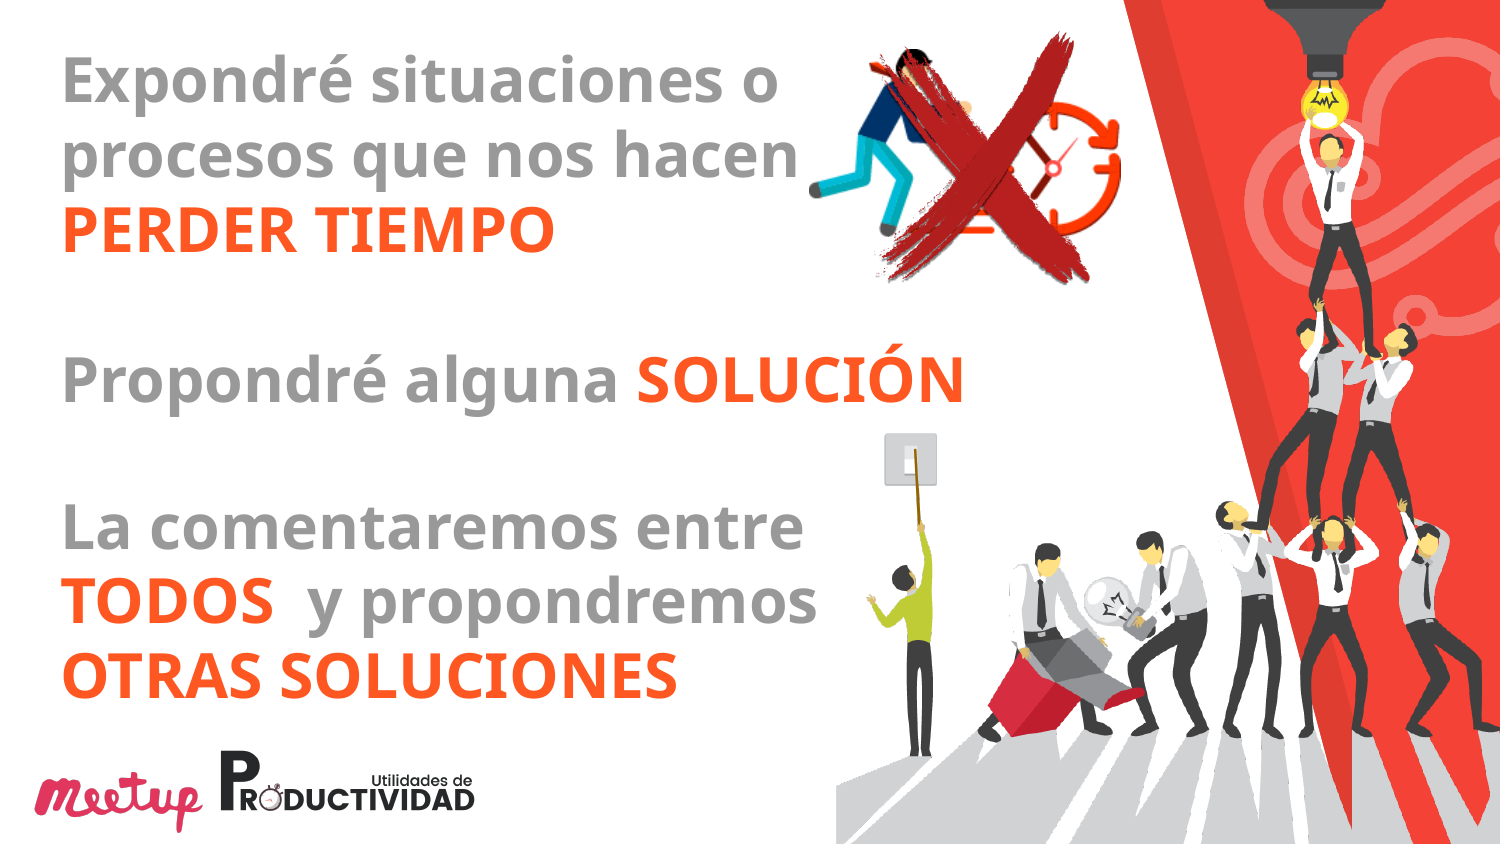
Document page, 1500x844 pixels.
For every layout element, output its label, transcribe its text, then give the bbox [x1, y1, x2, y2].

picture [33, 769, 205, 835]
picture [217, 746, 477, 811]
title Expondré situaciones o procesos que nos hacen PERDER TIEMPO [44, 24, 648, 281]
picture [648, 0, 1500, 844]
title Propondré alguna SOLUCIÓN [44, 302, 1141, 453]
title La comentaremos entre TODOS y propondremos OTRAS SOLUCIONES [44, 487, 897, 711]
